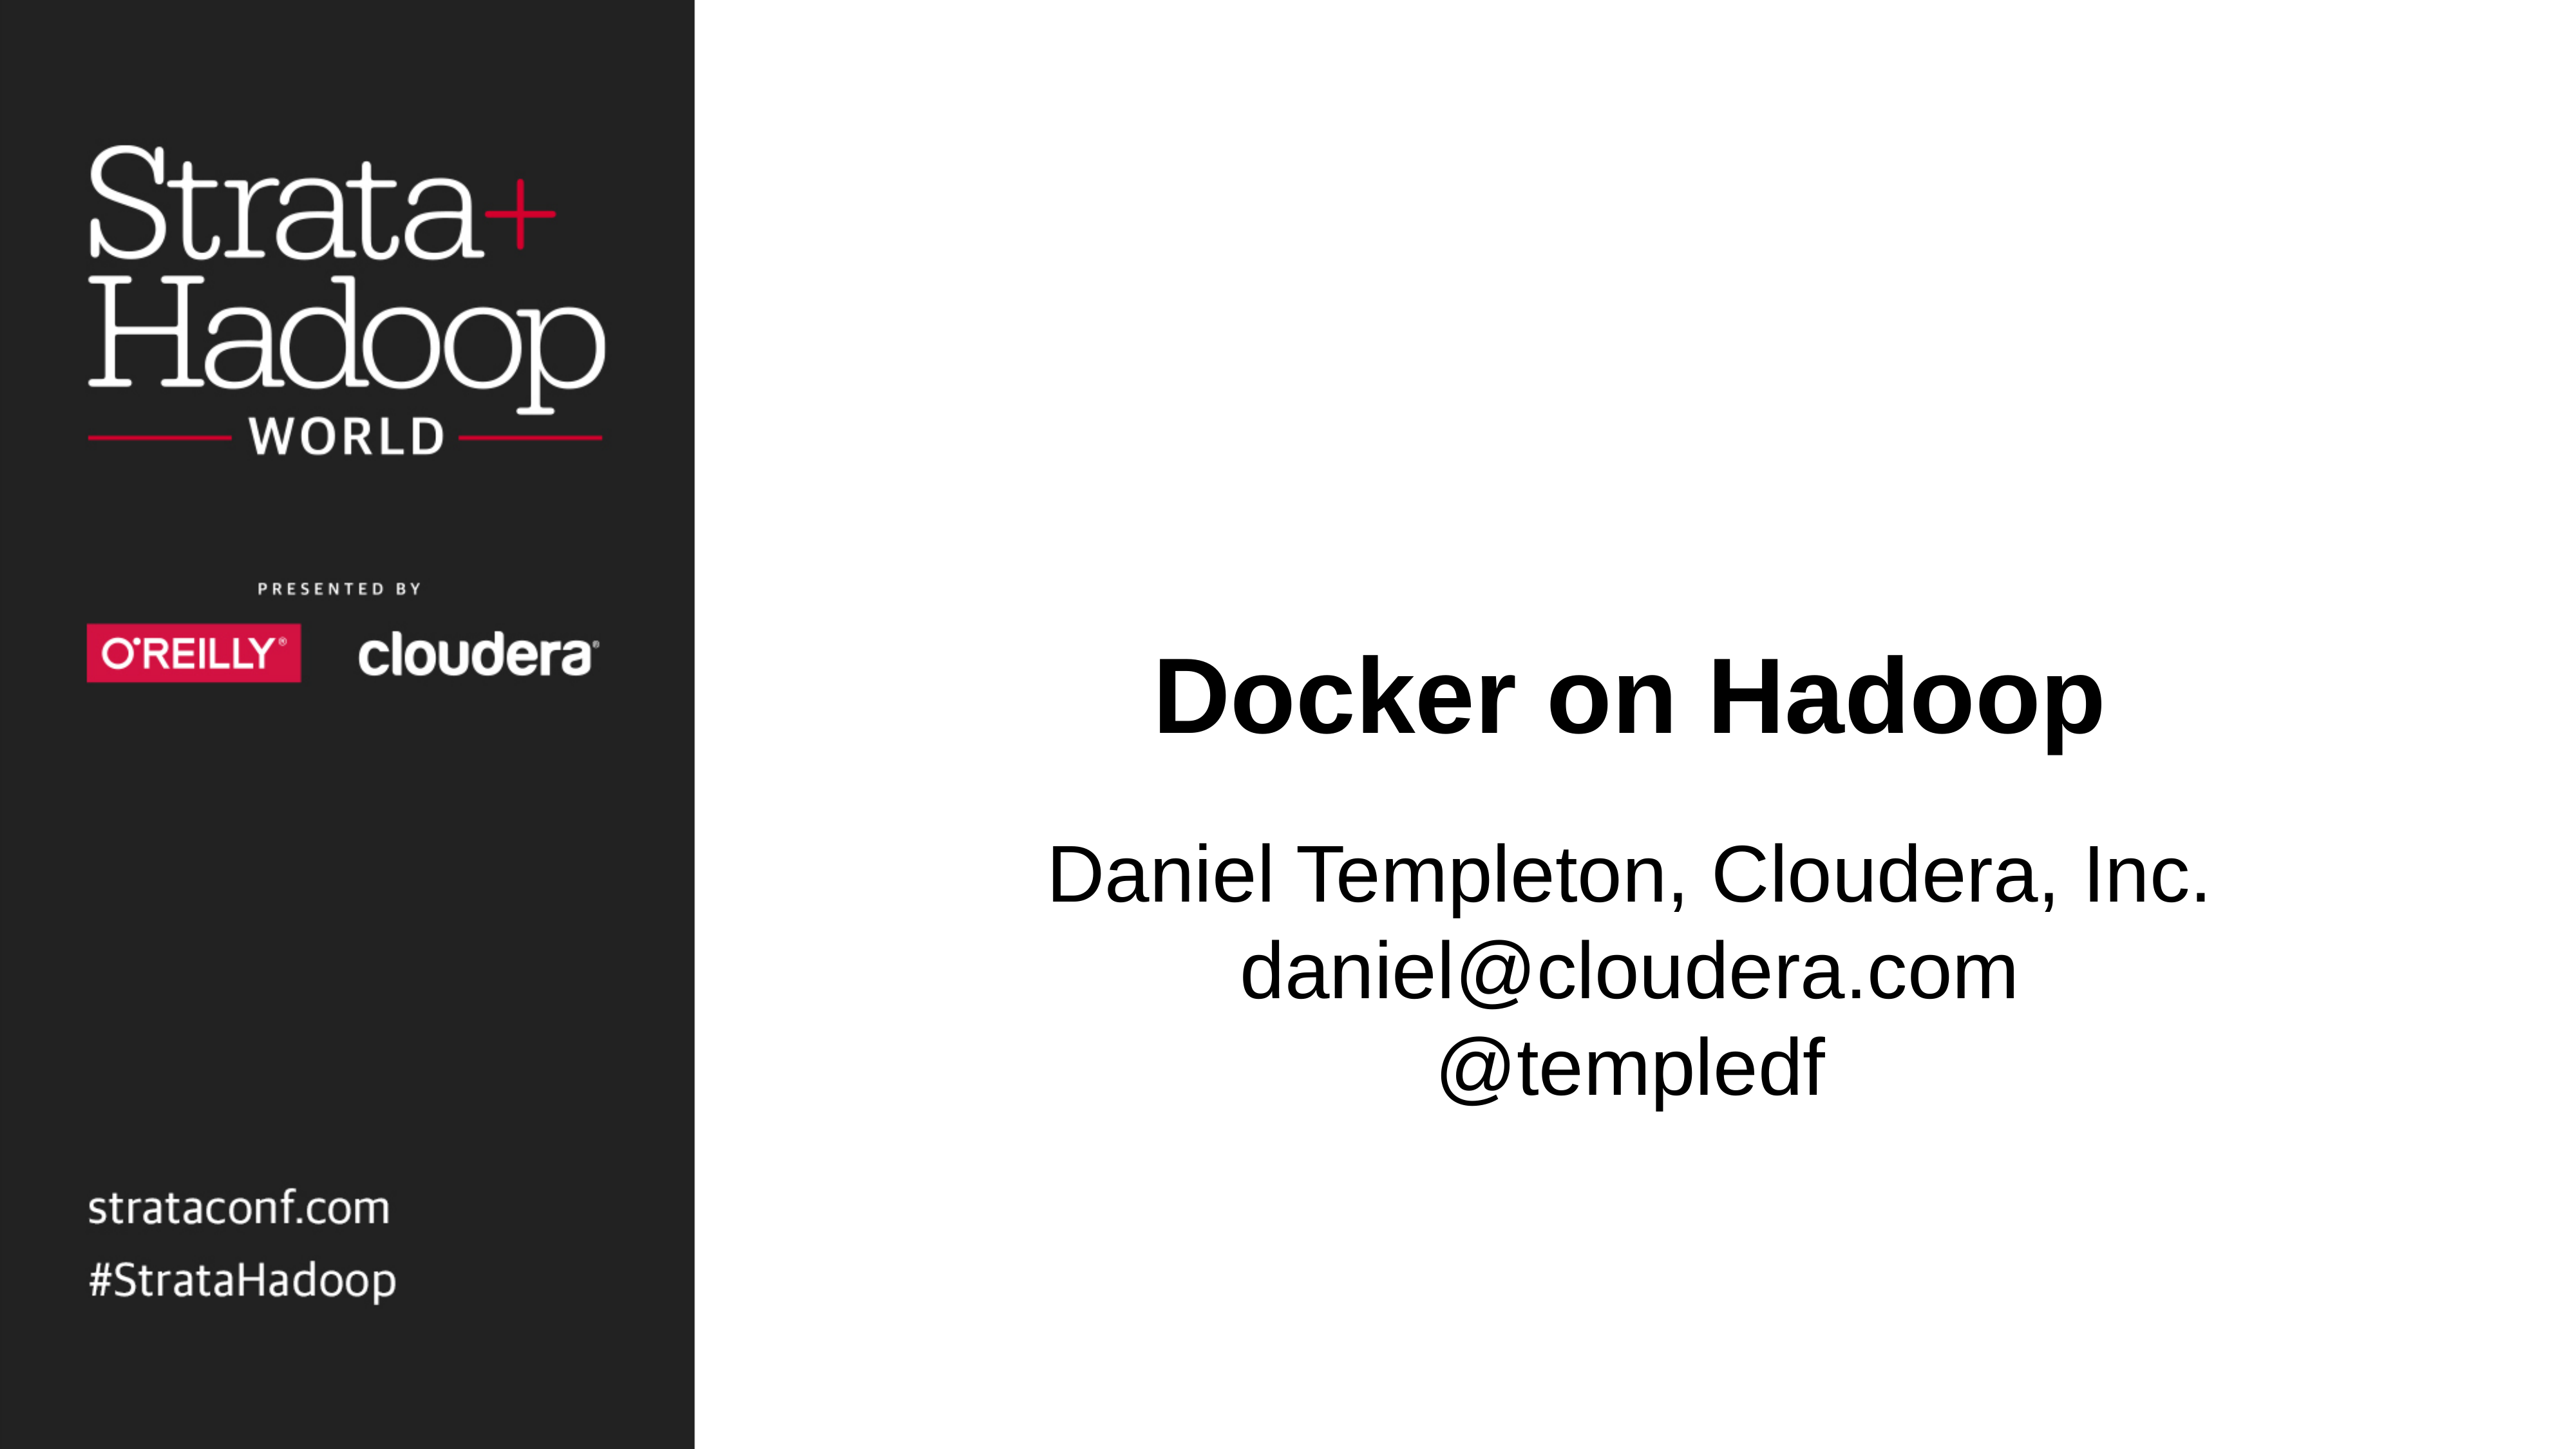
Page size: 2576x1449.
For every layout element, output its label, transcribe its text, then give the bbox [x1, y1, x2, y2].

title Docker on Hadoop [822, 0, 2438, 761]
picture [0, 0, 2576, 1449]
list Daniel Templeton, Cloudera, Inc. daniel@cloudera.com @templedf [822, 821, 2438, 1449]
